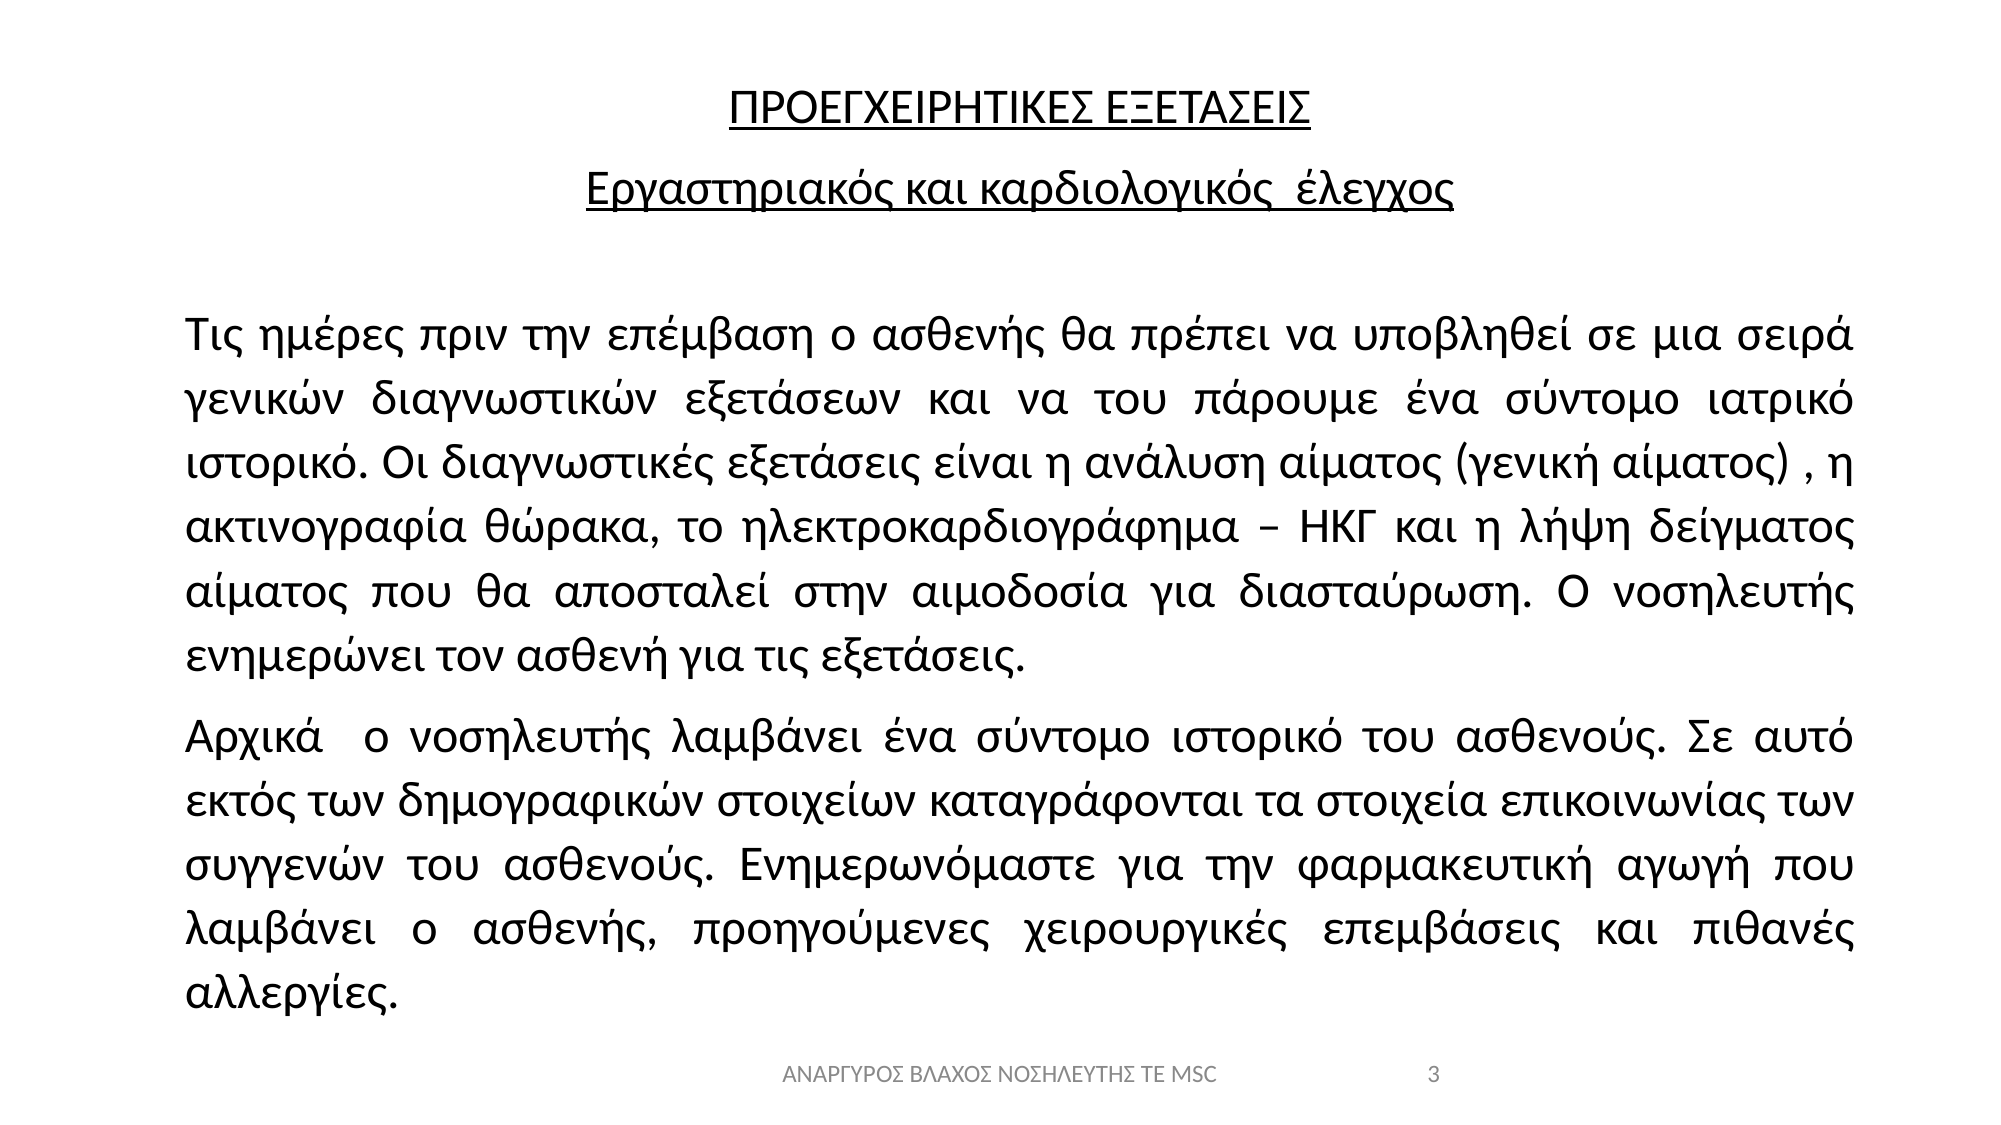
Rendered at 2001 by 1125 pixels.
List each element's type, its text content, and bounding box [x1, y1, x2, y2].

text_box ΠΡΟΕΓΧΕΙΡΗΤΙΚΕΣ ΕΞΕΤΑΣΕΙΣ Εργαστηριακός και καρδιολογικός έλεγχος Τις ημέρες πριν την επέμβαση ο ασθενής θα πρέπει να υποβληθεί σε μια σειρά γενικών διαγνωστικών εξετάσεων και να του πάρουμε ένα σύντομο ιατρικό ιστορικό. Οι διαγνωστικές εξετάσεις είναι η ανάλυση αίματος (γενική αίματος) , η ακτινογραφία θώρακα, το ηλεκτροκαρδιογράφημα – ΗΚΓ και η λήψη δείγματος αίματος που θα αποσταλεί στην αιμοδοσία για διασταύρωση. Ο νοσηλευτής ενημερώνει τον ασθενή για τις εξετάσεις. Αρχικά ο νοσηλευτής λαμβάνει ένα σύντομο ιστορικό του ασθενούς. Σε αυτό εκτός των δημογραφικών στοιχείων καταγράφονται τα στοιχεία επικοινωνίας των συγγενών του ασθενούς. Ενημερωνόμαστε για την φαρμακευτική αγωγή που λαμβάνει ο ασθενής, προηγούμενες χειρουργικές επεμβάσεις και πιθανές αλλεργίες. [169, 62, 1896, 1125]
